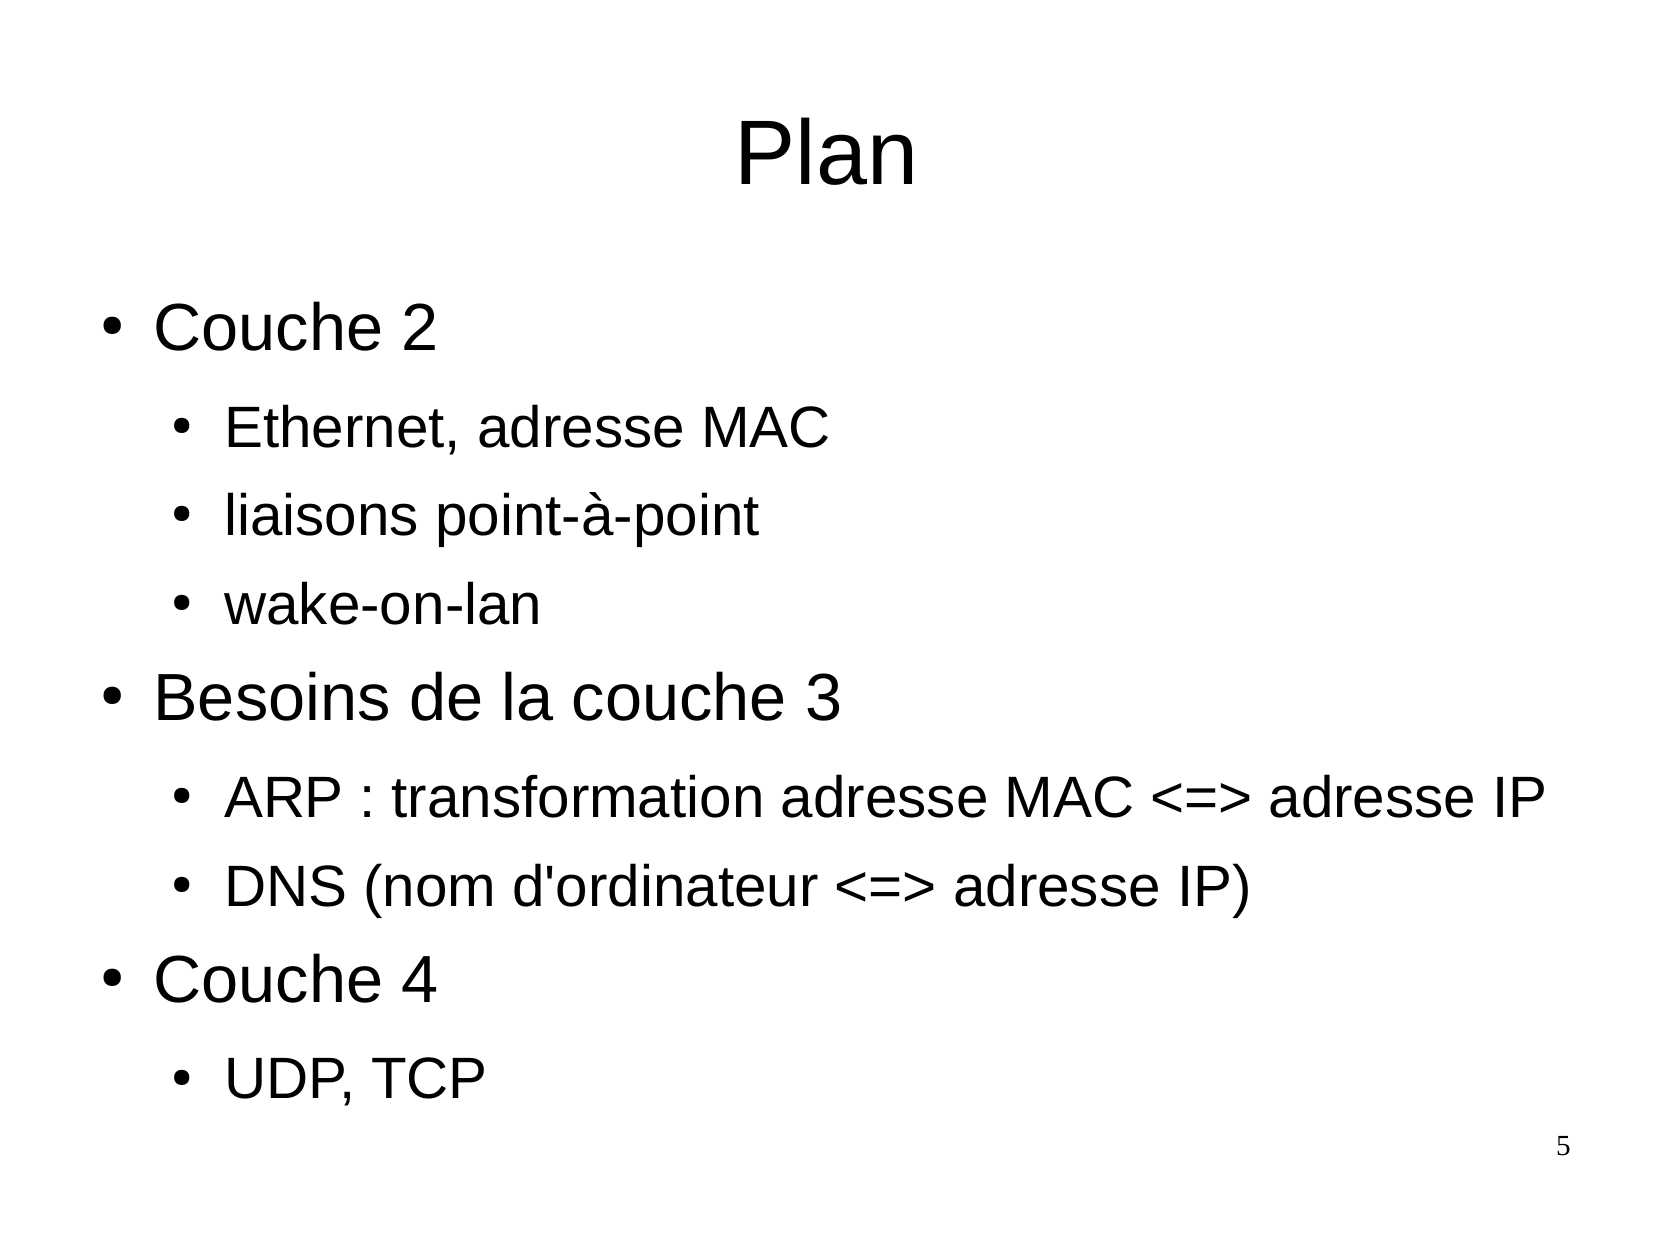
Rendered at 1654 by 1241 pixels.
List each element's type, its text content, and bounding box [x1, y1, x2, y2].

title Plan [82, 49, 1571, 257]
list Couche 2 Ethernet, adresse MAC liaisons point-à-point wake-on-lan Besoins de la couche 3 ARP : transformation adresse MAC <=> adresse IP DNS (nom d'ordinateur <=> adresse IP) Couche 4 UDP, TCP [82, 290, 1571, 1112]
